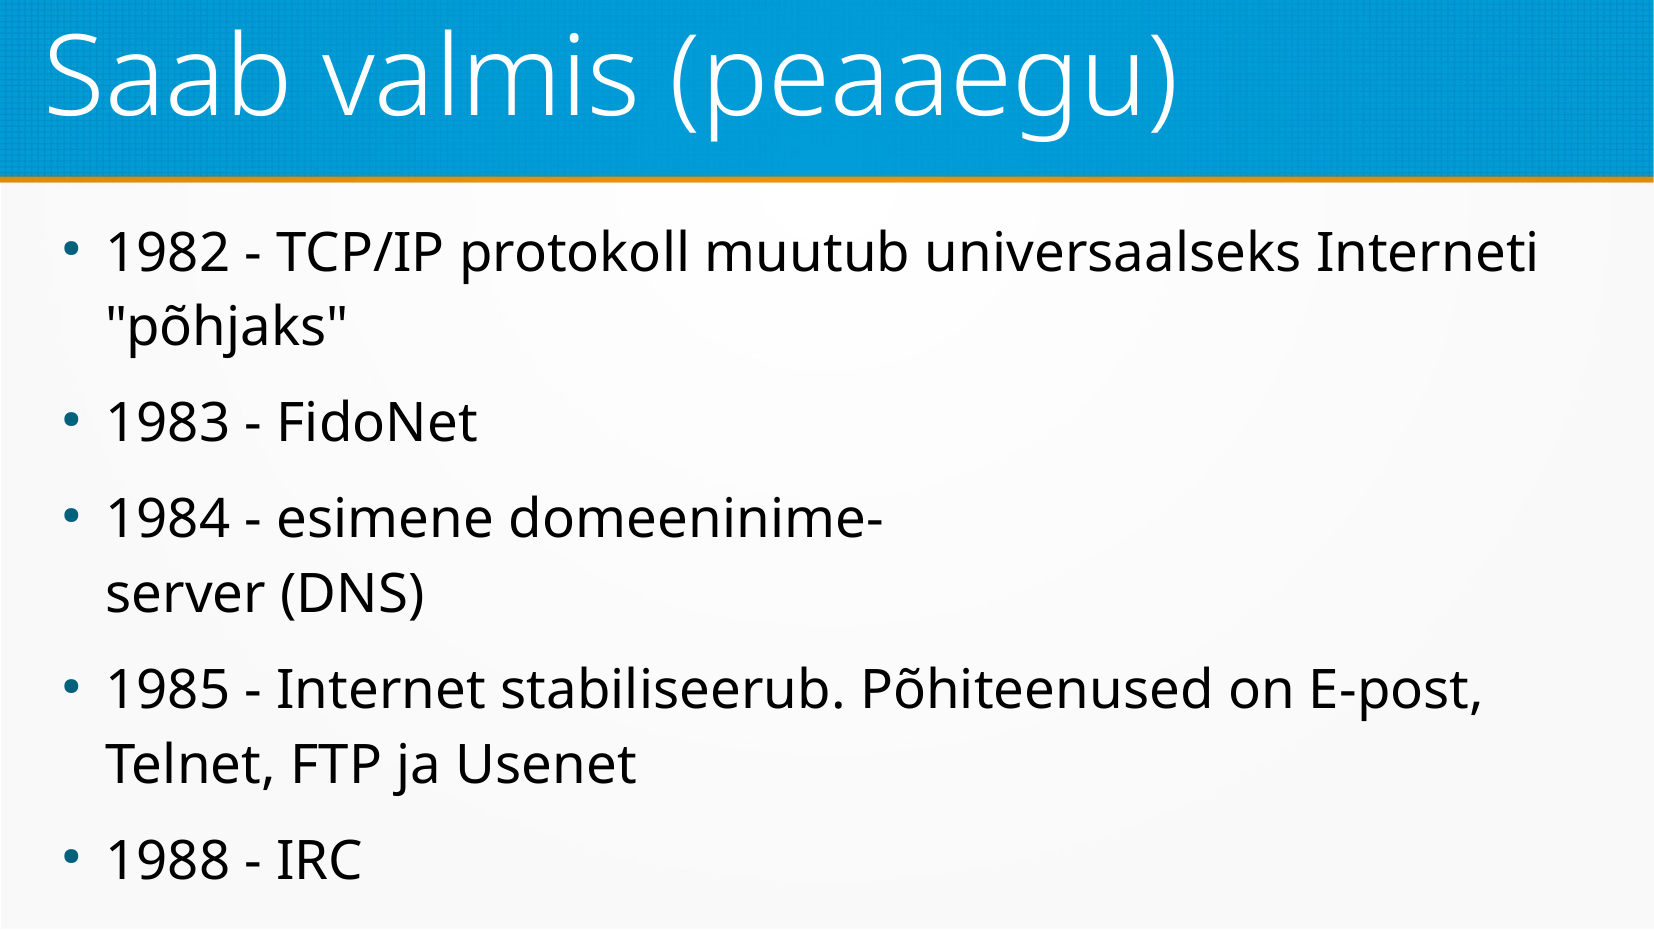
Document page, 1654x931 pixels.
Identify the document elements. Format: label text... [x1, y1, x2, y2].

title Saab valmis (peaaegu) [43, 0, 1619, 149]
picture [0, 175, 1654, 931]
list 1982 - TCP/IP protokoll muutub universaalseks Interneti "põhjaks" 1983 - FidoNet 1984 - esimene domeeninime- server (DNS) 1985 - Internet stabiliseerub. Põhiteenused on E-post, Telnet, FTP ja Usenet 1988 - IRC [47, 212, 1607, 902]
